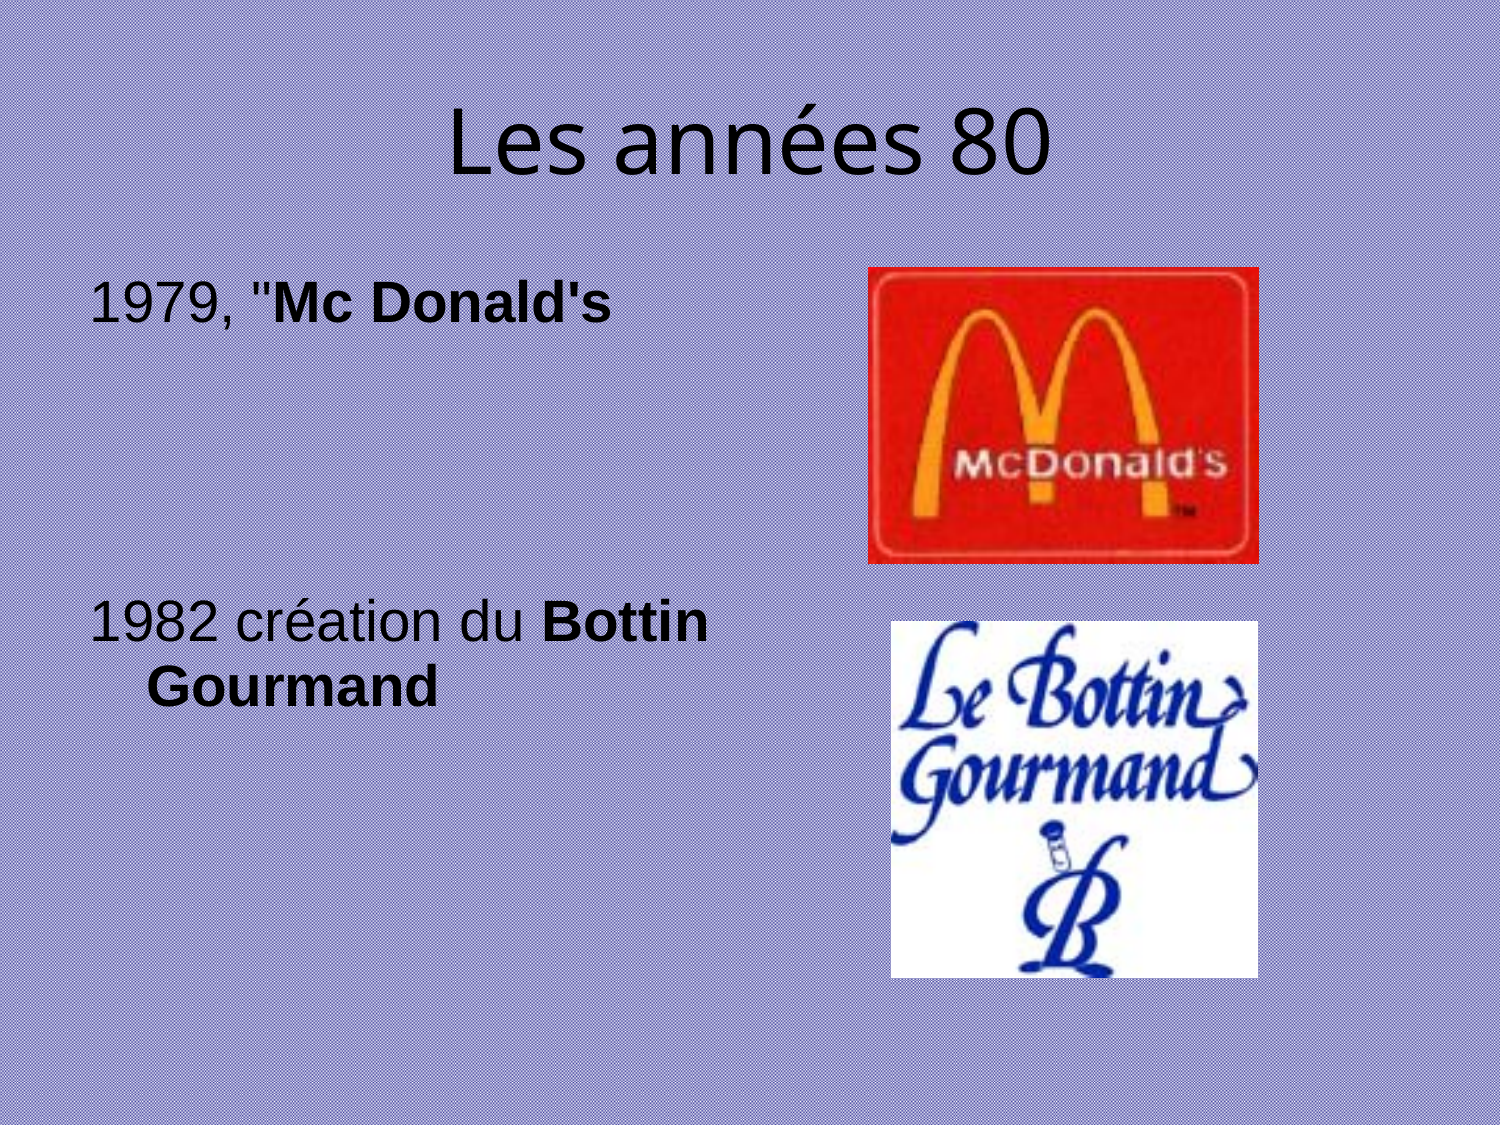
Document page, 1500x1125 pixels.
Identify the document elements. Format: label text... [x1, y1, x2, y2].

title Les années 80 [75, 45, 1426, 233]
picture [0, 0, 1500, 1125]
list 1979, "Mc Donald's 1982 création du Bottin Gourmand [75, 262, 738, 1010]
